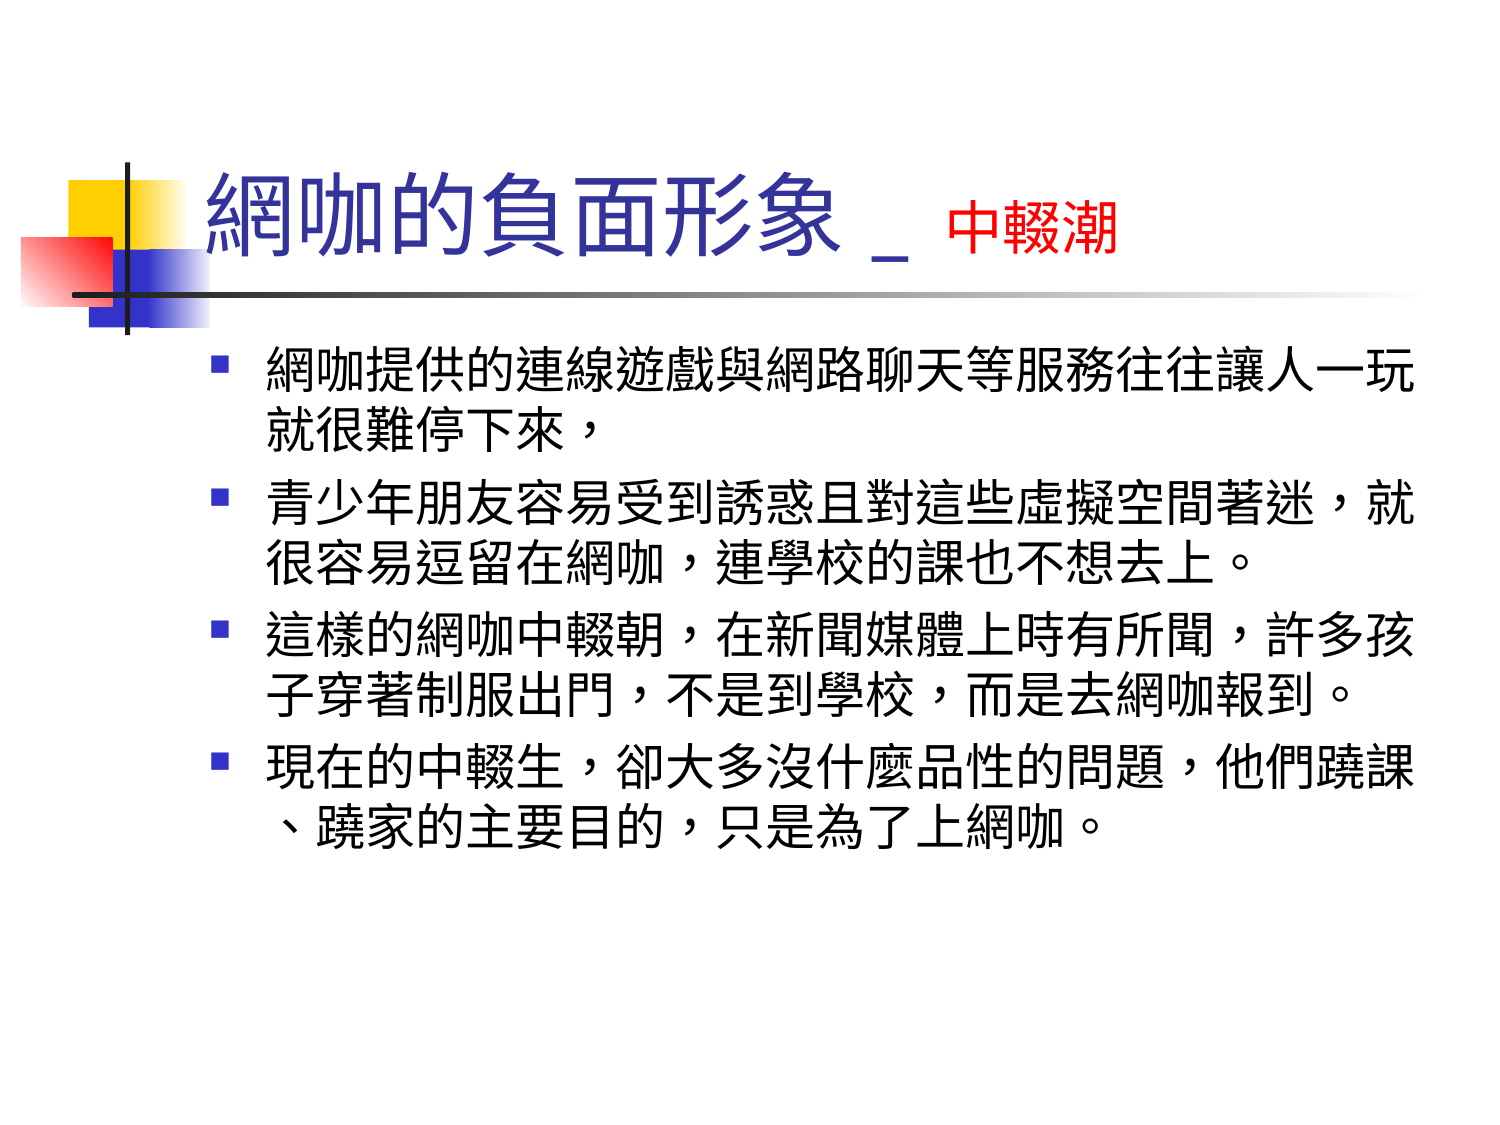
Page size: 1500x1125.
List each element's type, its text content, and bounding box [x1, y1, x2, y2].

list 網咖提供的連線遊戲與網路聊天等服務往往讓人一玩就很難停下來， 青少年朋友容易受到誘惑且對這些虛擬空間著迷，就很容易逗留在網咖，連學校的課也不想去上。 這樣的網咖中輟朝，在新聞媒體上時有所聞，許多孩子穿著制服出門，不是到學校，而是去網咖報到。 現在的中輟生，卻大多沒什麼品性的問題，他們蹺課、蹺家的主要目的，只是為了上網咖。 [193, 331, 1469, 1007]
title 網咖的負面形象_中輟潮 [188, 35, 1468, 276]
